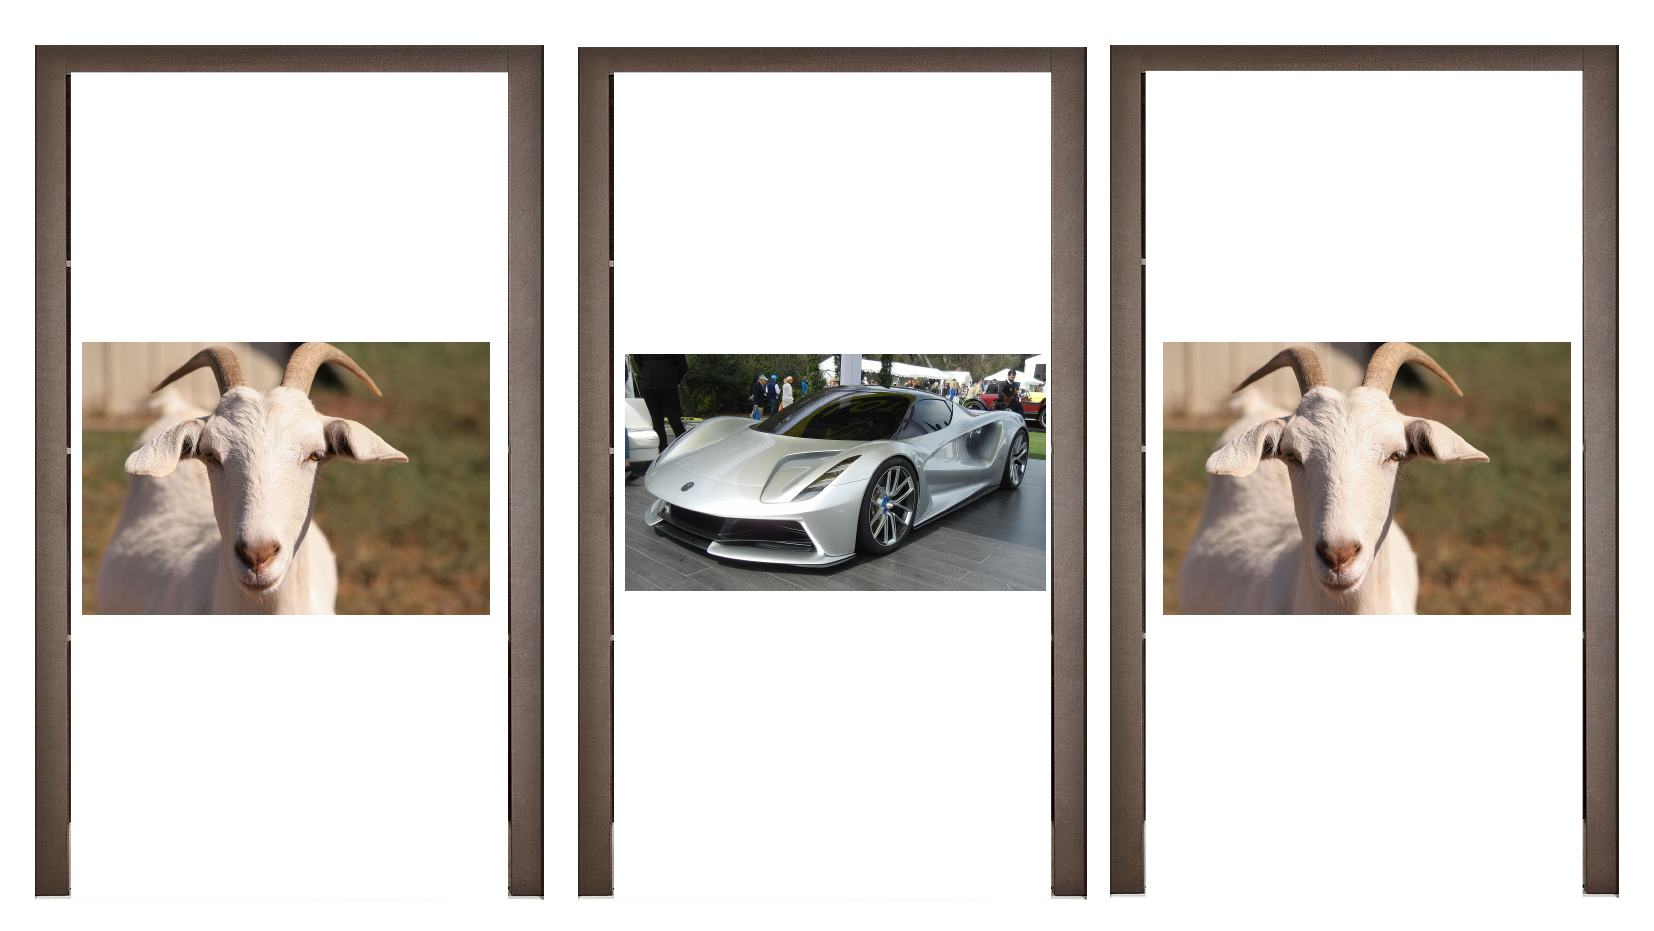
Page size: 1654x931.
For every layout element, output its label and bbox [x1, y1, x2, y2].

picture [1163, 342, 1571, 615]
text_box [70, 72, 508, 900]
picture [82, 342, 490, 615]
picture [1110, 45, 1619, 898]
picture [625, 354, 1046, 591]
picture [578, 47, 1087, 900]
text_box [614, 72, 1052, 900]
picture [35, 45, 544, 900]
text_box [1145, 70, 1583, 898]
